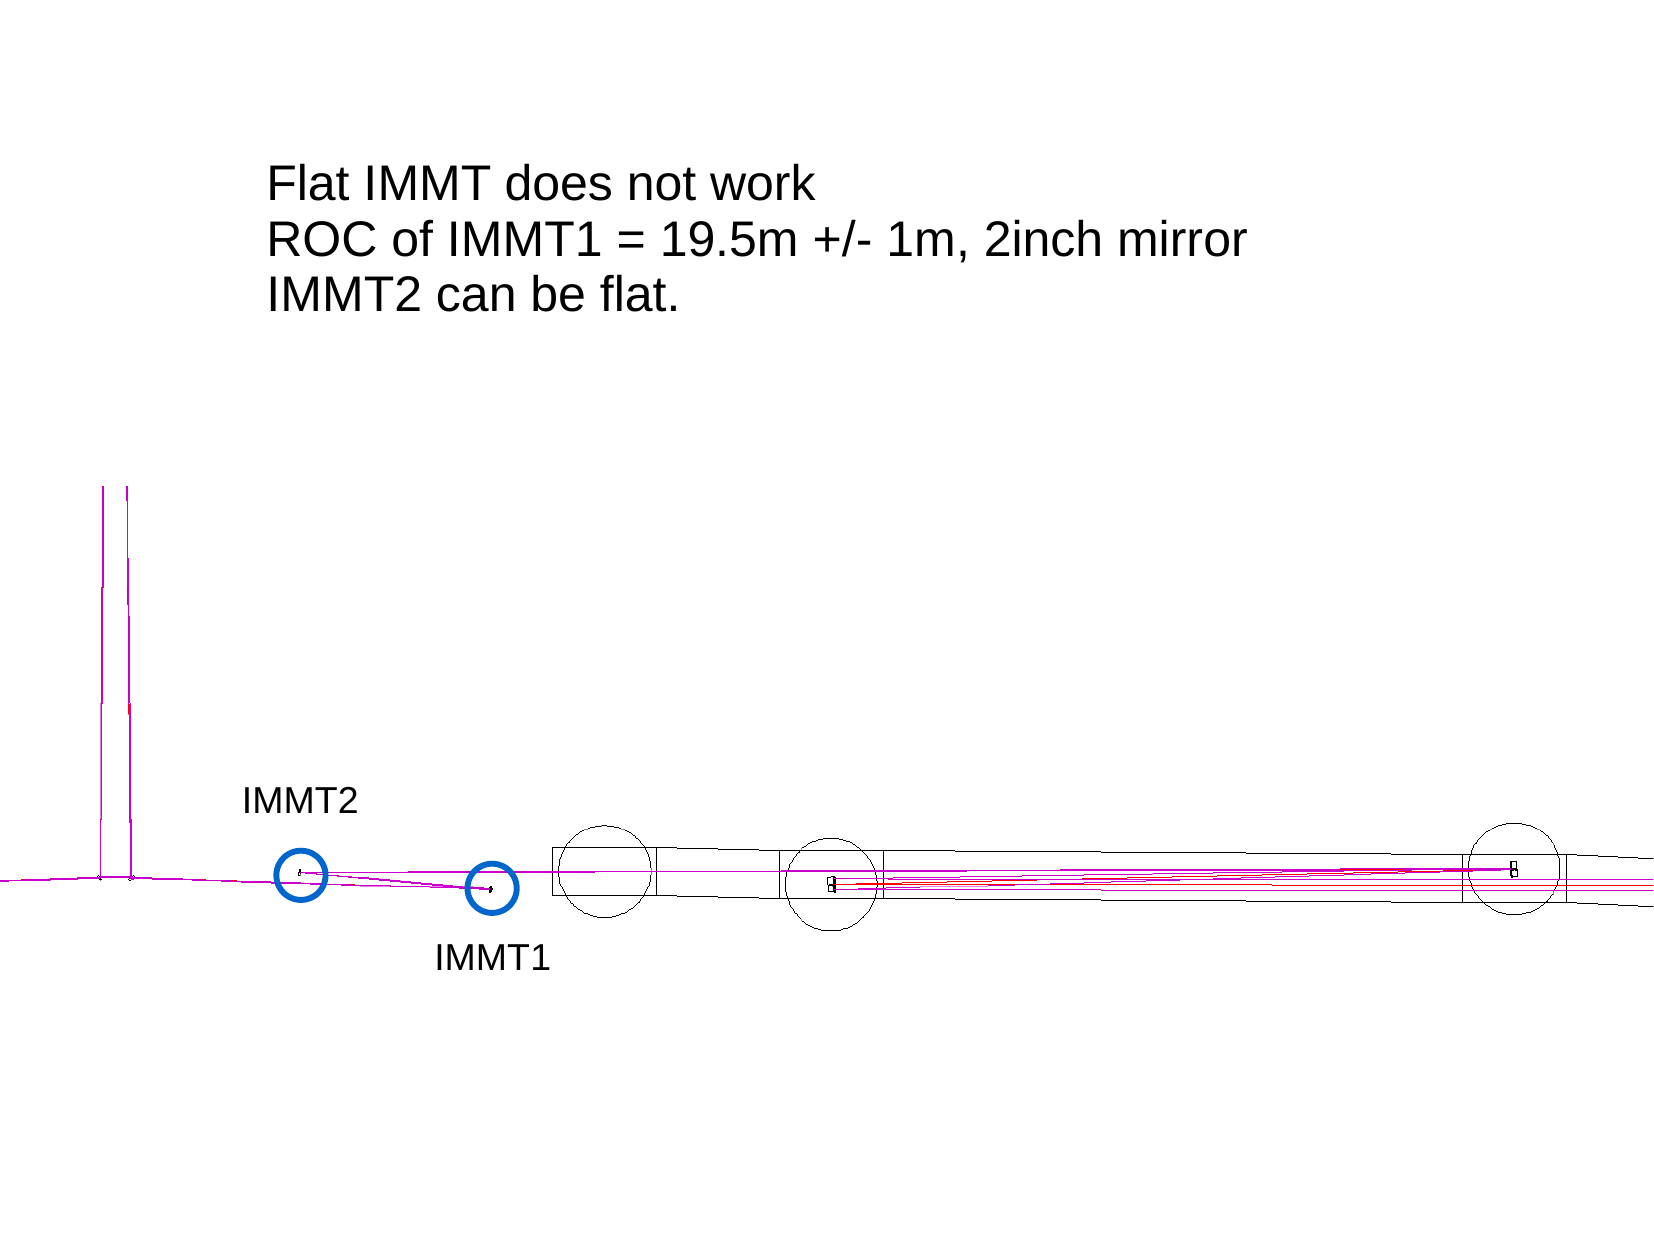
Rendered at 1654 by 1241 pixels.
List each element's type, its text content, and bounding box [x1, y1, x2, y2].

text_box Flat IMMT does not work ROC of IMMT1 = 19.5m +/- 1m, 2inch mirror IMMT2 can be flat. [251, 147, 1264, 332]
text_box IMMT2 [227, 772, 374, 830]
picture [0, 486, 1654, 1001]
text_box IMMT1 [419, 928, 567, 986]
